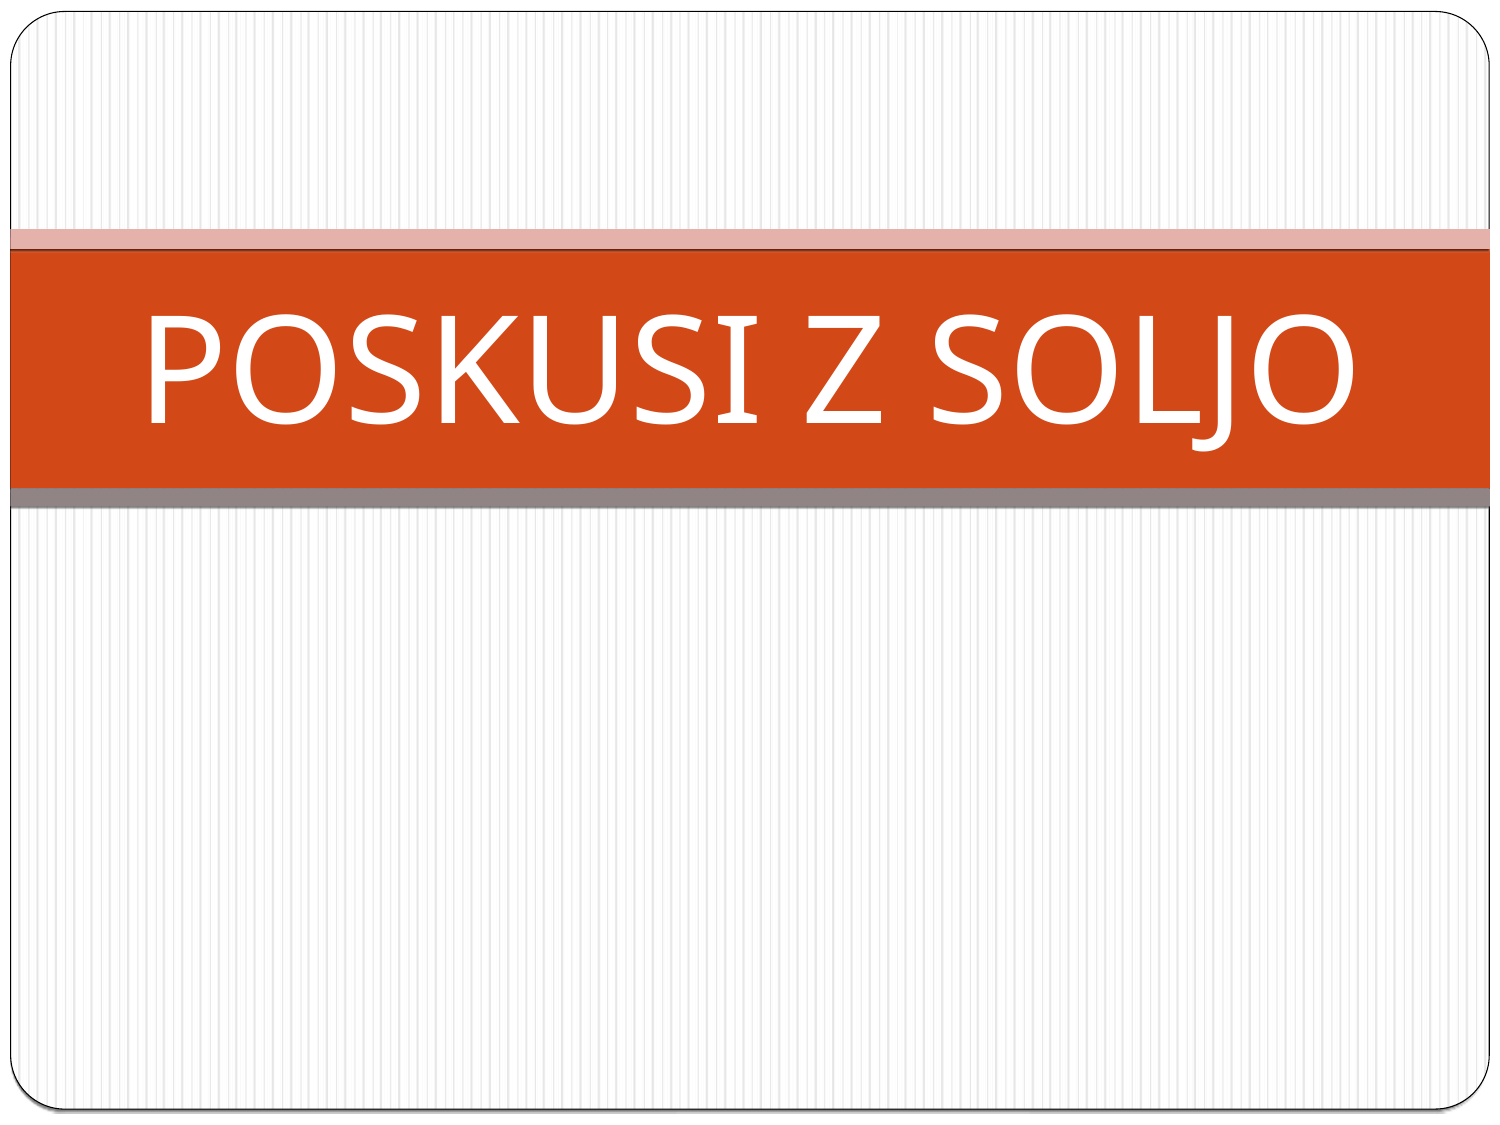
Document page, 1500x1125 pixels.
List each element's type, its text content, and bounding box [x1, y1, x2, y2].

title POSKUSI Z SOLJO [75, 247, 1425, 489]
picture [12, 510, 1488, 1108]
picture [12, 12, 1488, 229]
